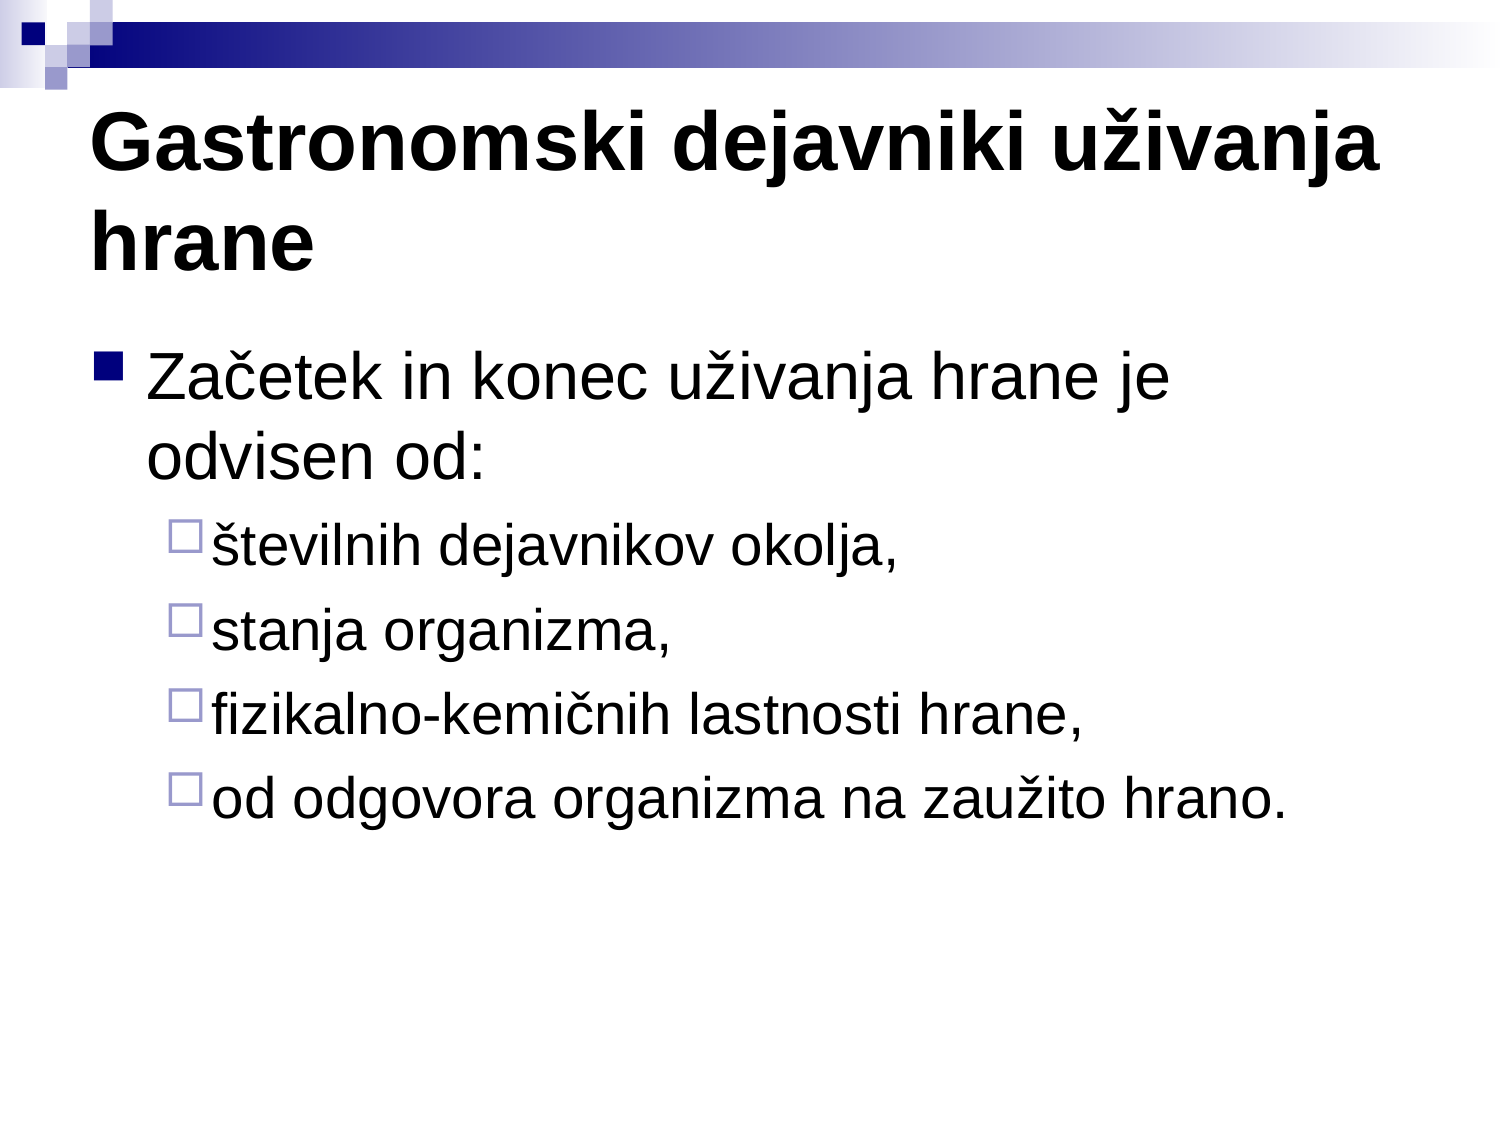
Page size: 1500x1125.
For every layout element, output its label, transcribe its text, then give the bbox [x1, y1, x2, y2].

list Začetek in konec uživanja hrane je odvisen od: številnih dejavnikov okolja, stanja organizma, fizikalno-kemičnih lastnosti hrane, od odgovora organizma na zaužito hrano. [75, 324, 1426, 963]
title Gastronomski dejavniki uživanja hrane [75, 75, 1426, 301]
